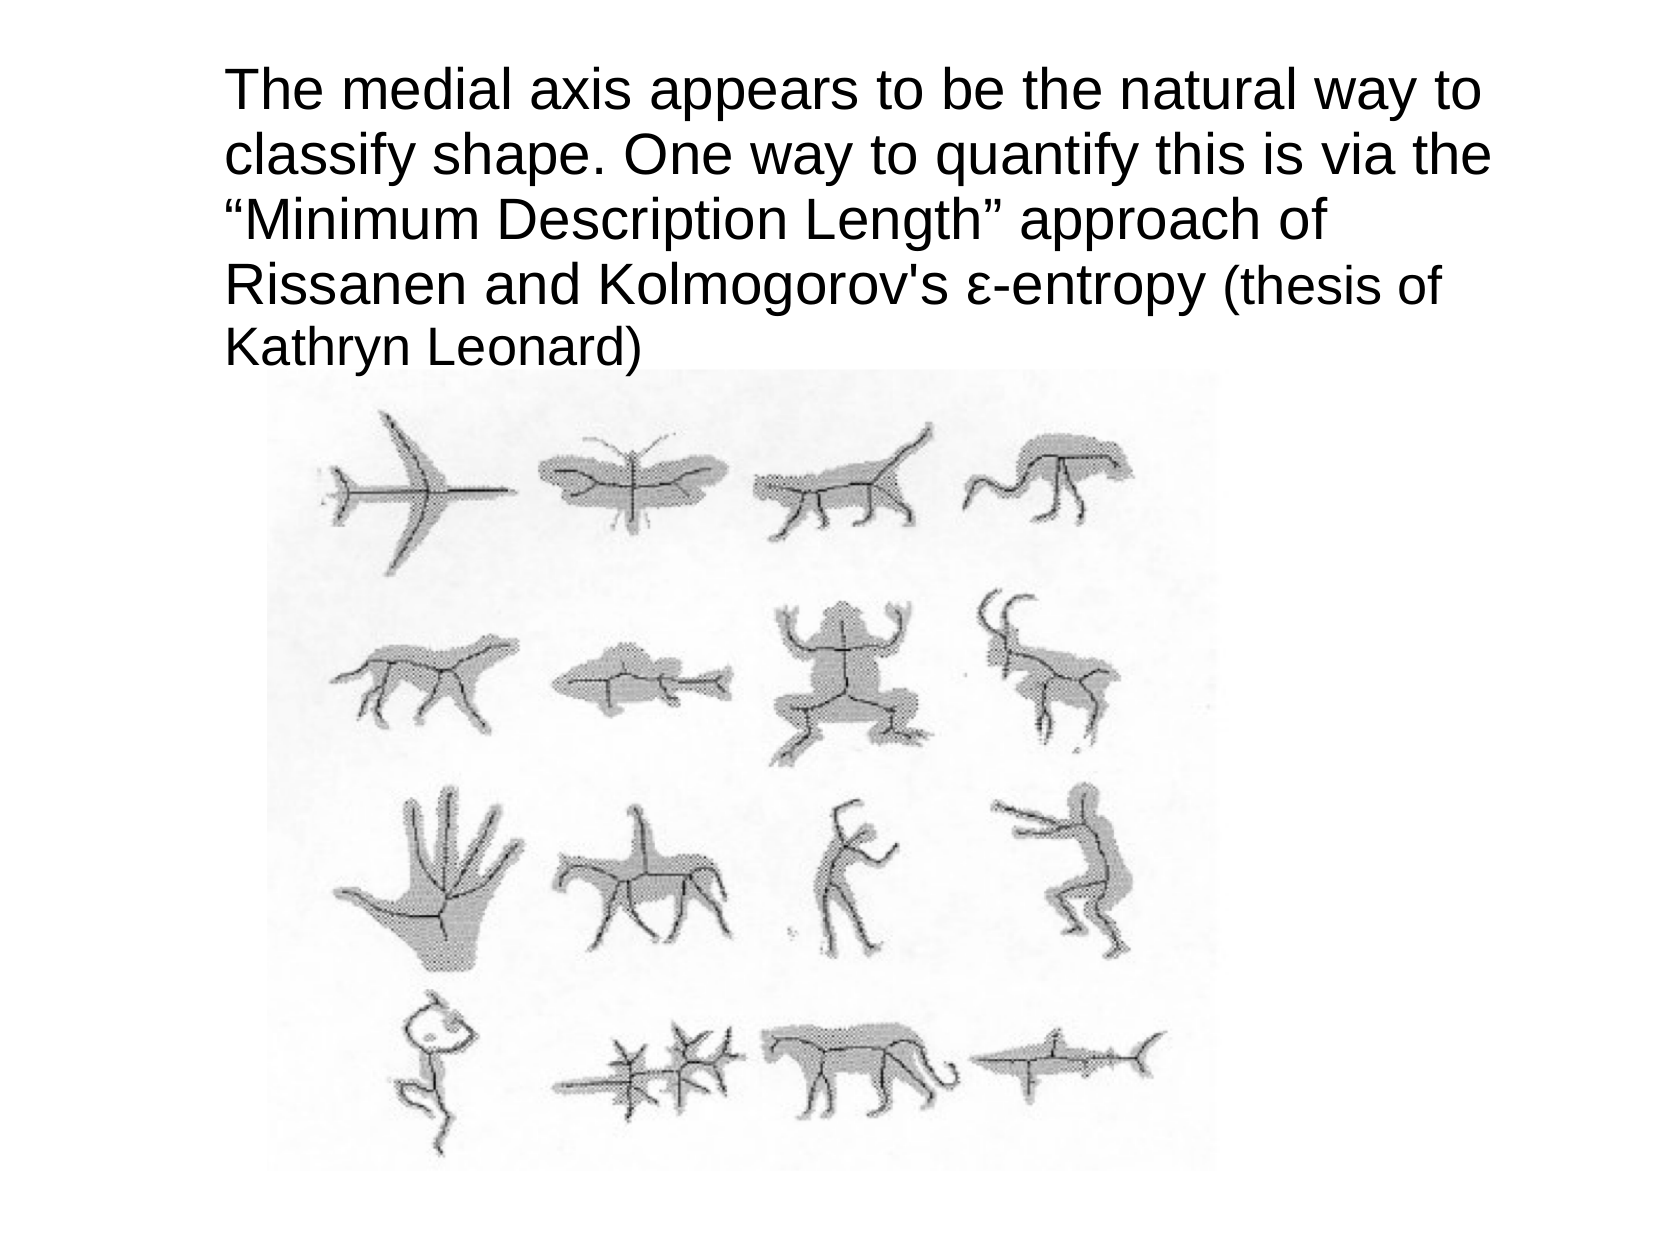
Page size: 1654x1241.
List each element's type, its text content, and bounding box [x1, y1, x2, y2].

picture [267, 385, 1260, 1206]
text_box The medial axis appears to be the natural way to classify shape. One way to quantify this is via the “Minimum Description Length” approach of Rissanen and Kolmogorov's ε-entropy (thesis of Kathryn Leonard) [210, 49, 1591, 385]
